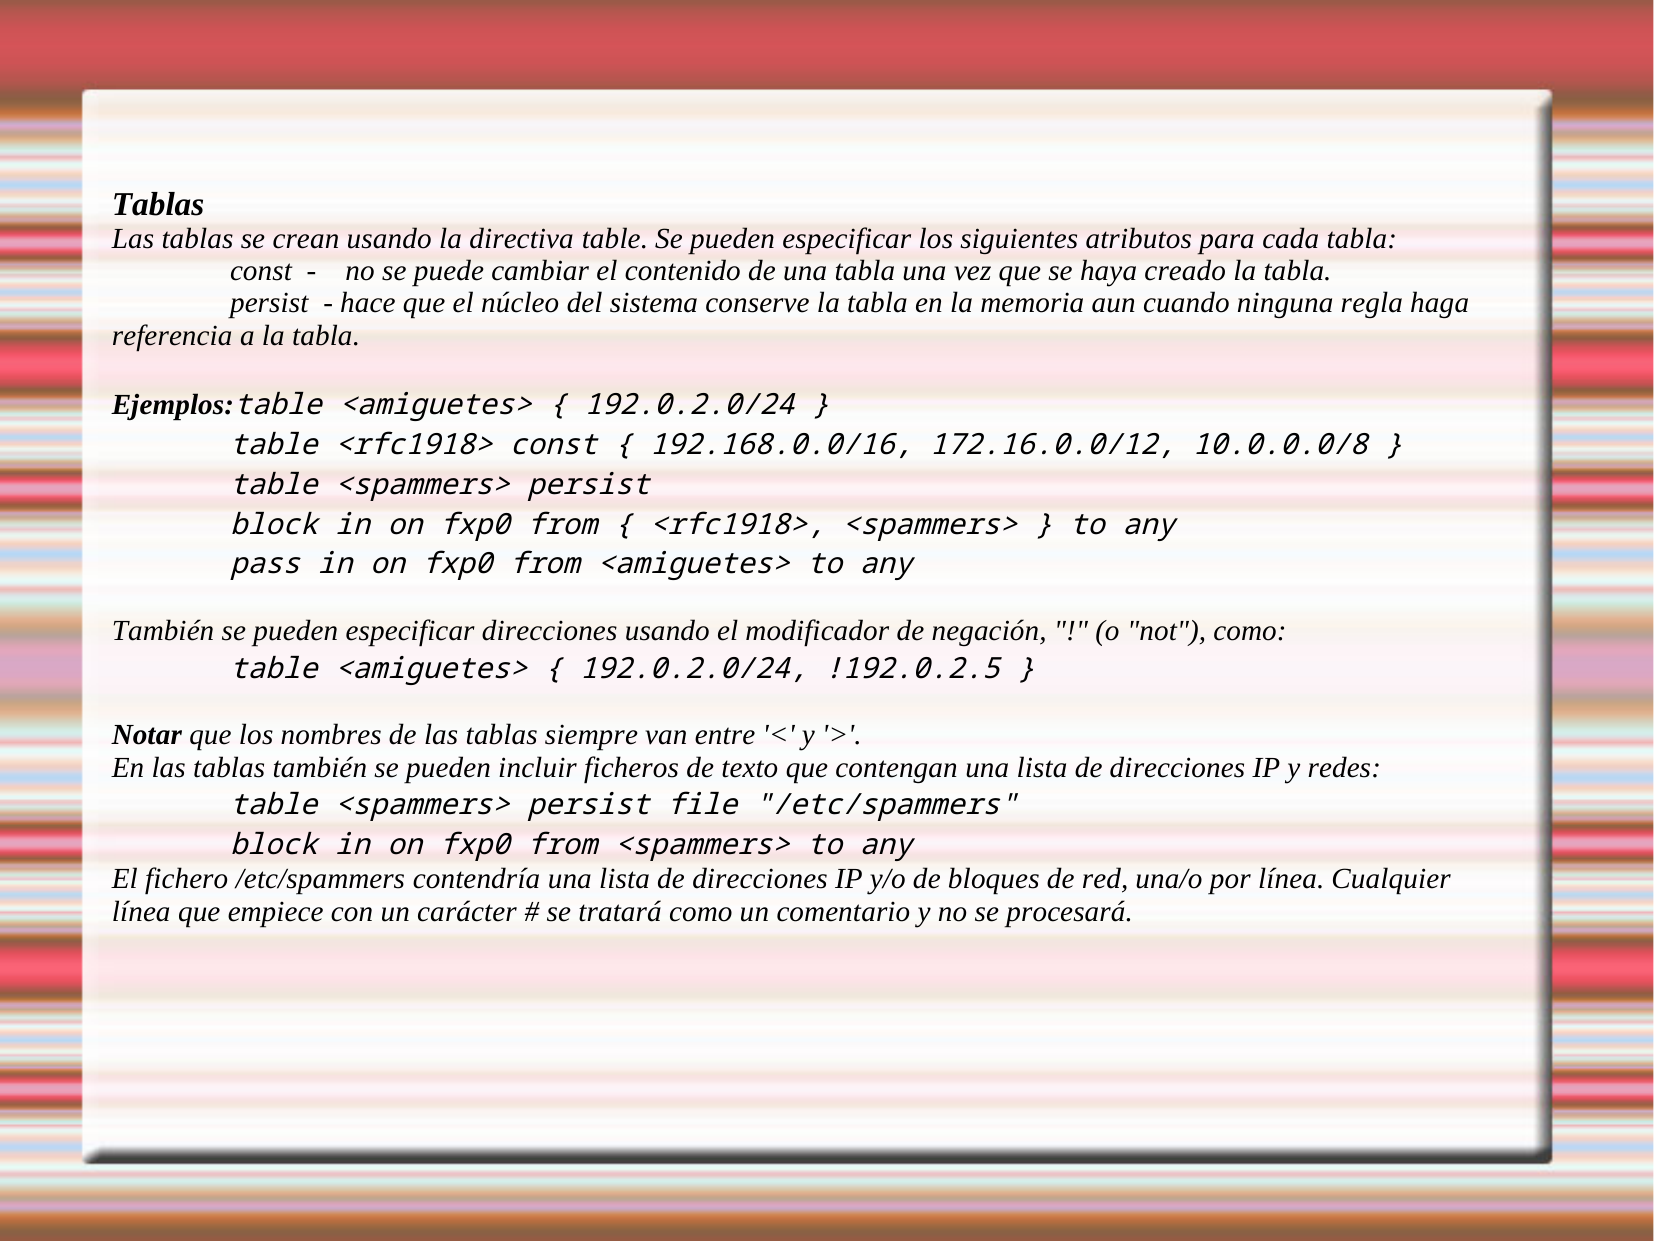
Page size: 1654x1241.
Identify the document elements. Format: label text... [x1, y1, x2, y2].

picture [0, 0, 1654, 1241]
title Tablas Las tablas se crean usando la directiva table. Se pueden especificar los siguientes atributos para cada tabla: const - no se puede cambiar el contenido de una tabla una vez que se haya creado la tabla. persist - hace que el núcleo del sistema conserve la tabla en la memoria aun cuando ninguna regla haga referencia a la tabla. Ejemplos:table <amiguetes> { 192.0.2.0/24 } table <rfc1918> const { 192.168.0.0/16, 172.16.0.0/12, 10.0.0.0/8 } table <spammers> persist block in on fxp0 from { <rfc1918>, <spammers> } to any pass in on fxp0 from <amiguetes> to any También se pueden especificar direcciones usando el modificador de negación, "!" (o "not"), como: table <amiguetes> { 192.0.2.0/24, !192.0.2.5 } Notar que los nombres de las tablas siempre van entre '<' y '>'. En las tablas también se pueden incluir ficheros de texto que contengan una lista de direcciones IP y redes: table <spammers> persist file "/etc/spammers" block in on fxp0 from <spammers> to any El fichero /etc/spammers contendría una lista de direcciones IP y/o de bloques de red, una/o por línea. Cualquier línea que empiece con un carácter # se tratará como un comentario y no se procesará. [111, 111, 1497, 1036]
